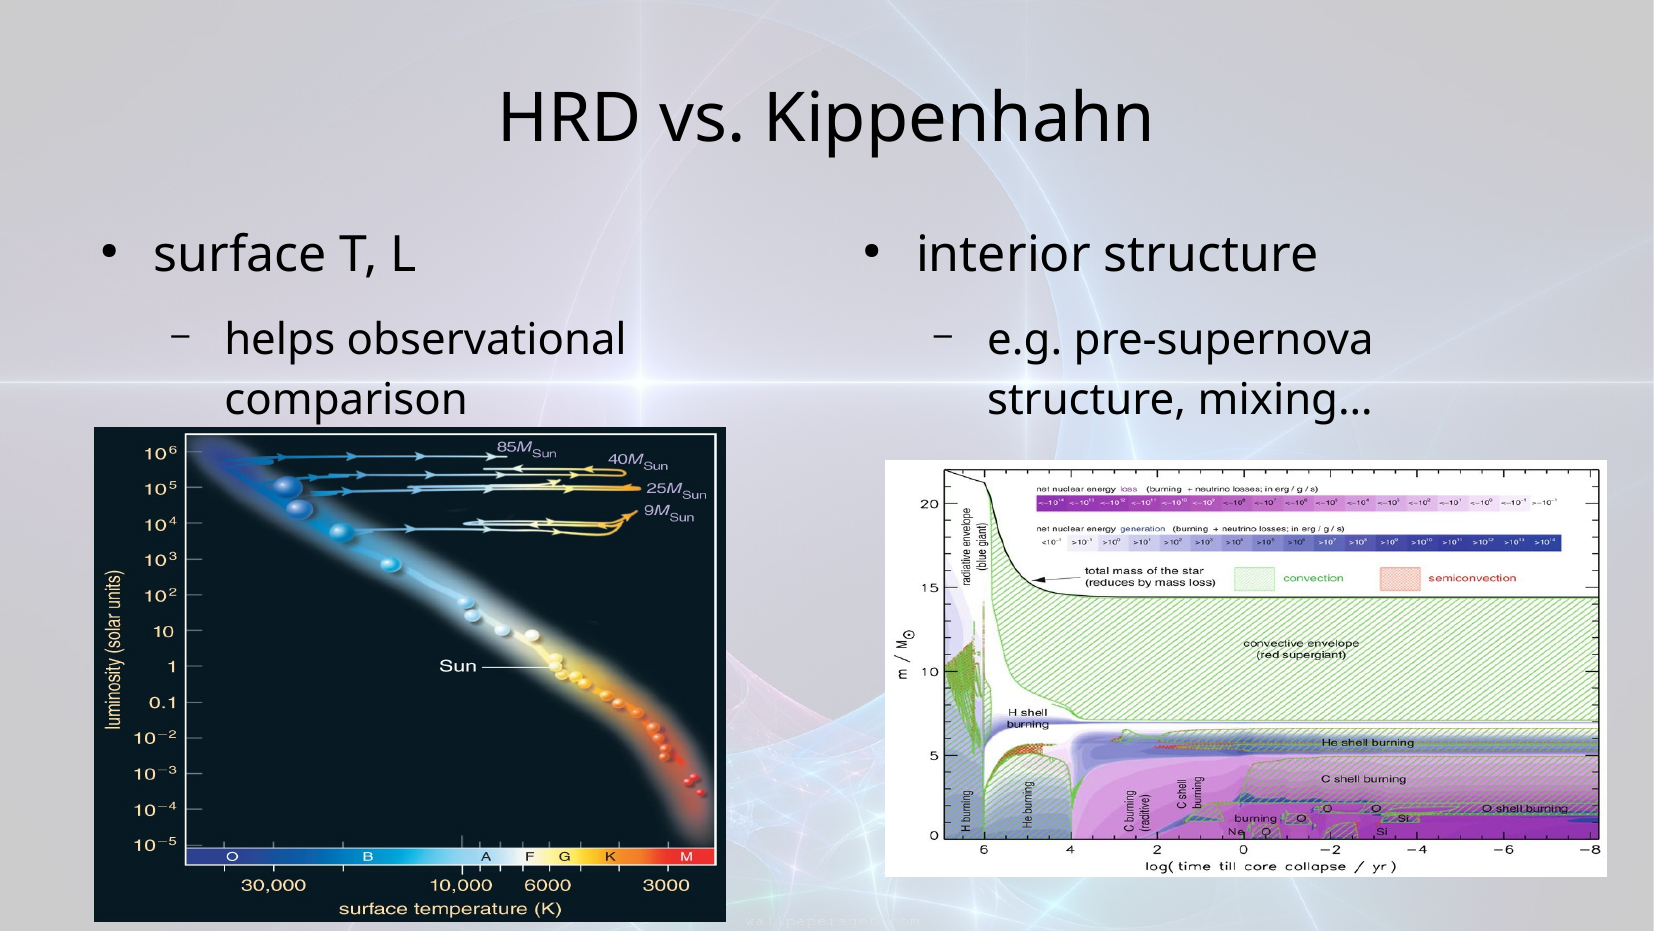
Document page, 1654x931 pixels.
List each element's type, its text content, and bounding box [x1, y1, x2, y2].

picture [0, 0, 1654, 931]
title HRD vs. Kippenhahn [82, 37, 1571, 193]
list interior structure e.g. pre-supernova structure, mixing… [845, 217, 1572, 758]
list surface T, L helps observational comparison [82, 217, 809, 758]
